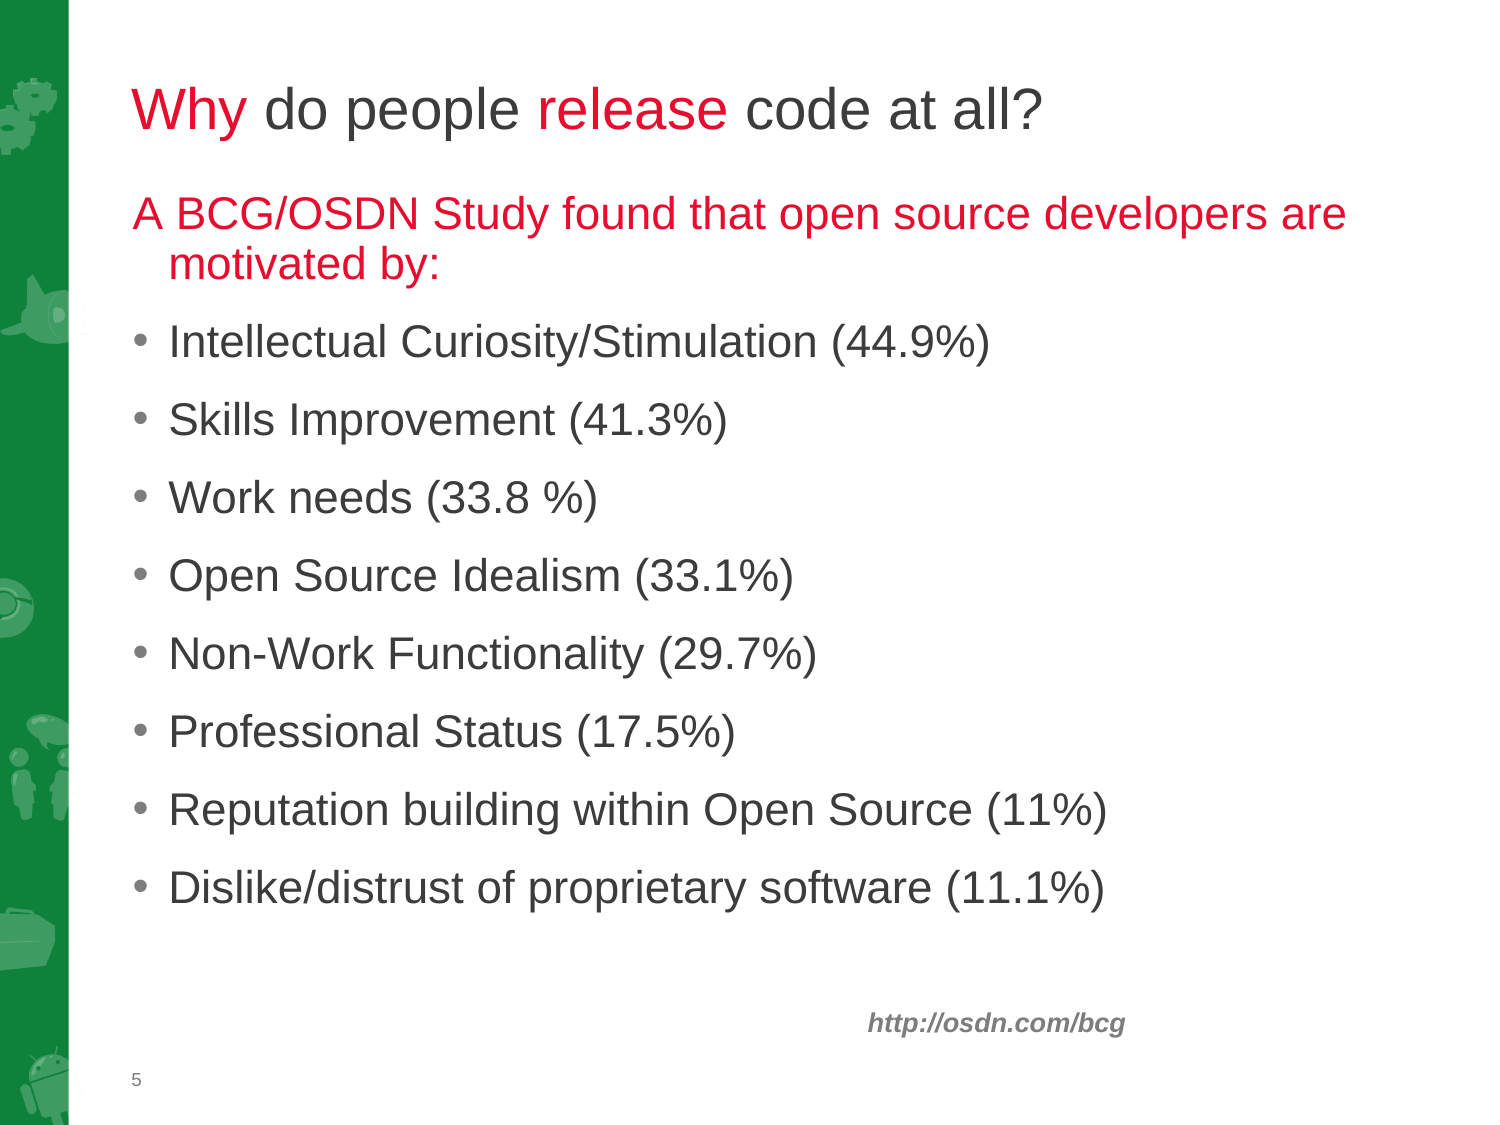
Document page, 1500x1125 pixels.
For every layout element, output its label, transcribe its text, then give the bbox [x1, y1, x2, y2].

picture [0, 274, 92, 344]
picture [0, 907, 56, 972]
text_box Why do people release code at all? [116, 37, 1431, 150]
picture [0, 78, 58, 155]
text_box <number> [116, 1061, 181, 1098]
text_box A BCG/OSDN Study found that open source developers are motivated by: Intellectual Curiosity/Stimulation (44.9%) Skills Improvement (41.3%) Work needs (33.8 %) Open Source Idealism (33.1%) Non-Work Functionality (29.7%) Professional Status (17.5%) Reputation building within Open Source (11%) Dislike/distrust of proprietary software (11.1%) http://osdn.com/bcg [116, 182, 1429, 982]
picture [0, 578, 34, 638]
picture [9, 714, 76, 821]
picture [20, 1046, 92, 1125]
